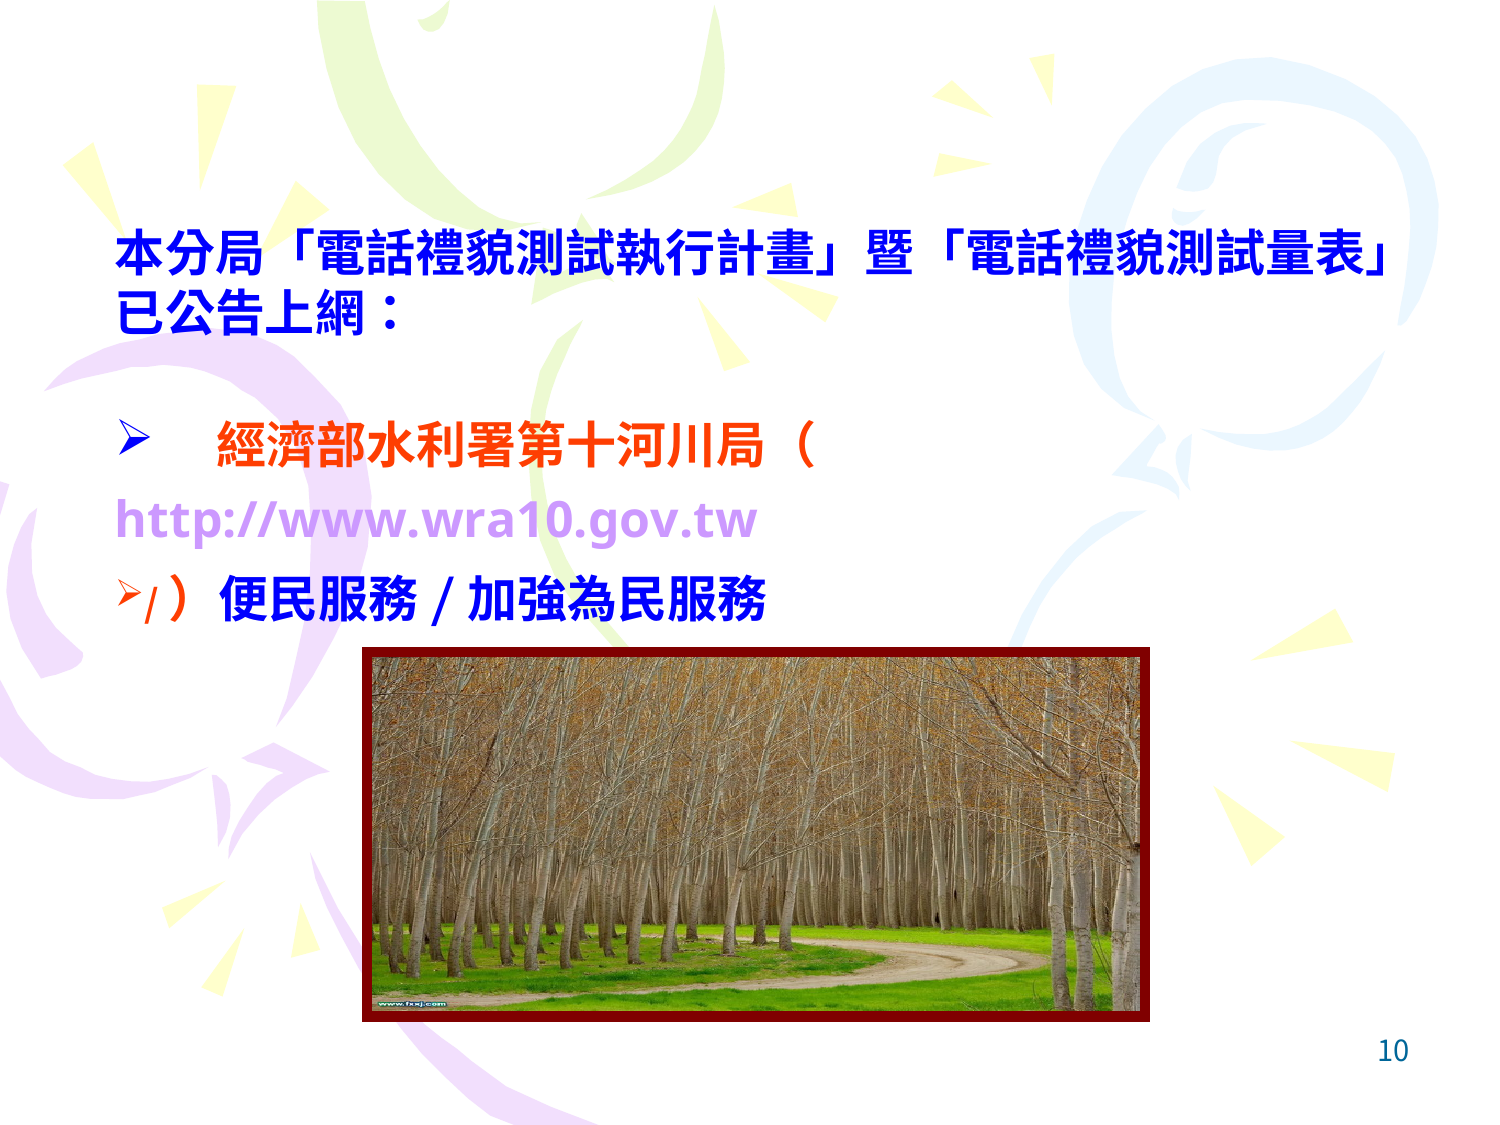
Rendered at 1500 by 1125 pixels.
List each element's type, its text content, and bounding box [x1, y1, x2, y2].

picture [372, 657, 1140, 1012]
text_box 本分局「電話禮貌測試執行計畫」暨「電話禮貌測試量表」已公告上網： 經濟部水利署第十河川局（http://www.wra10.gov.tw /）便民服務/加強為民服務 [100, 213, 1459, 828]
